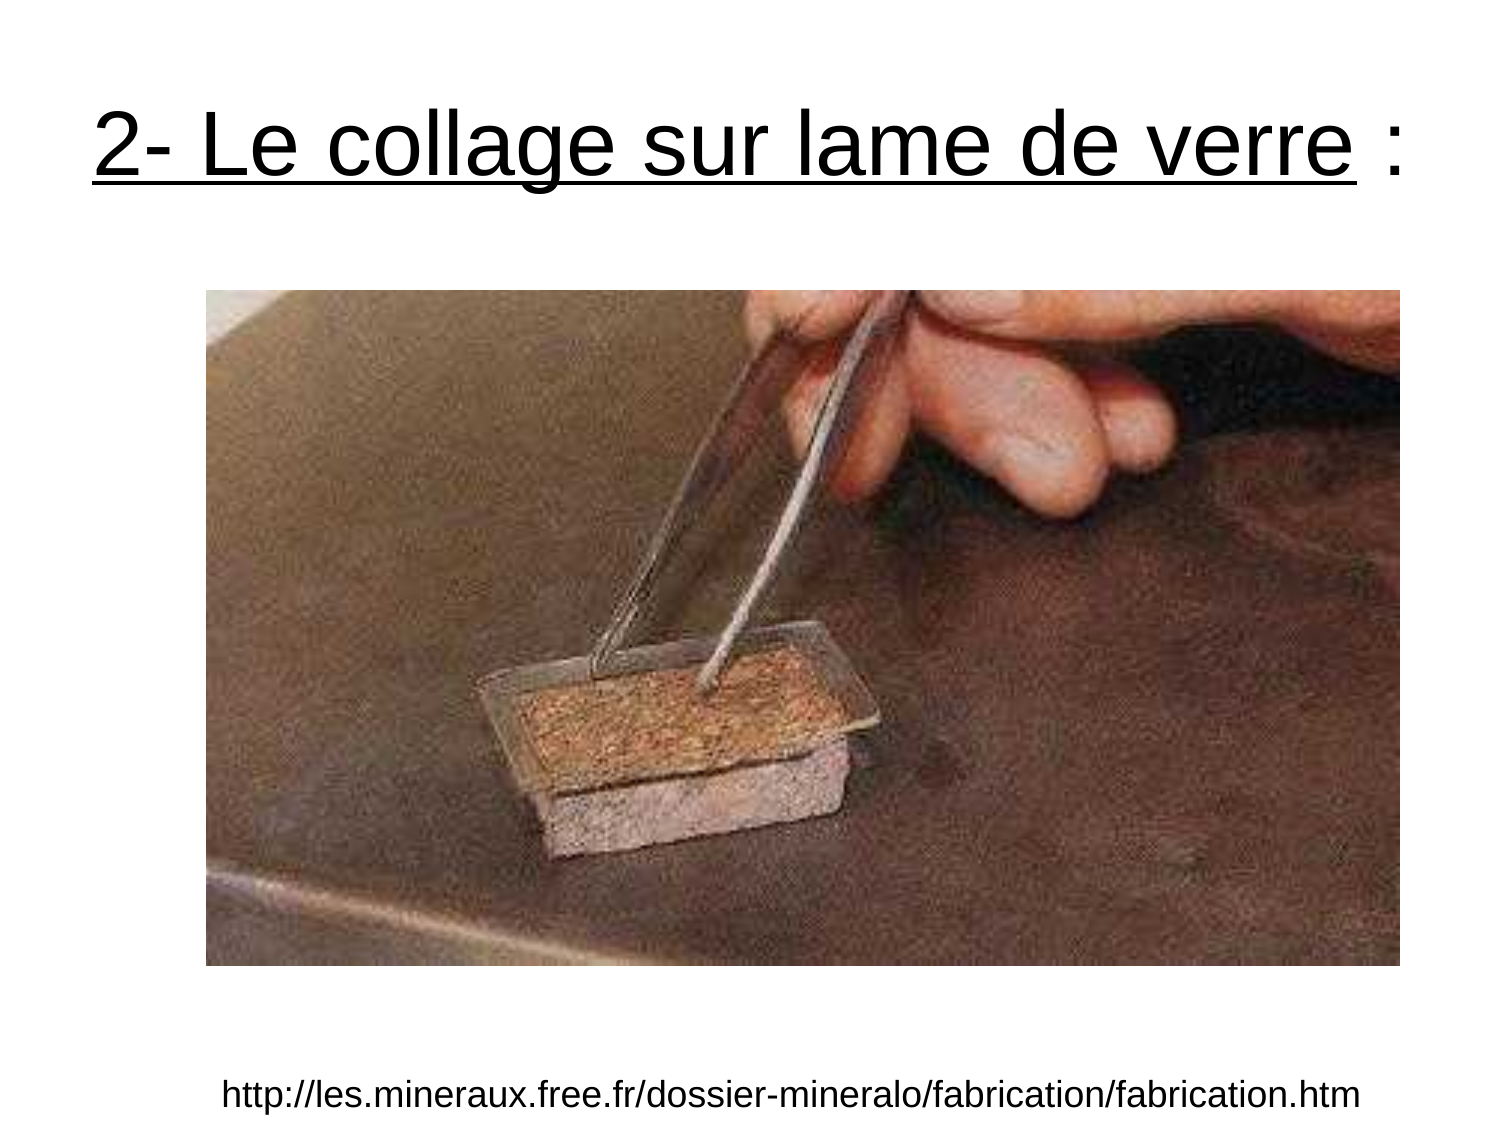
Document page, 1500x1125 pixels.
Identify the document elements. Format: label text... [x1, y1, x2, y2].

picture [206, 290, 1400, 966]
title 2- Le collage sur lame de verre : [75, 45, 1426, 233]
text_box http://les.mineraux.free.fr/dossier-mineralo/fabrication/fabrication.htm [206, 1062, 1379, 1123]
